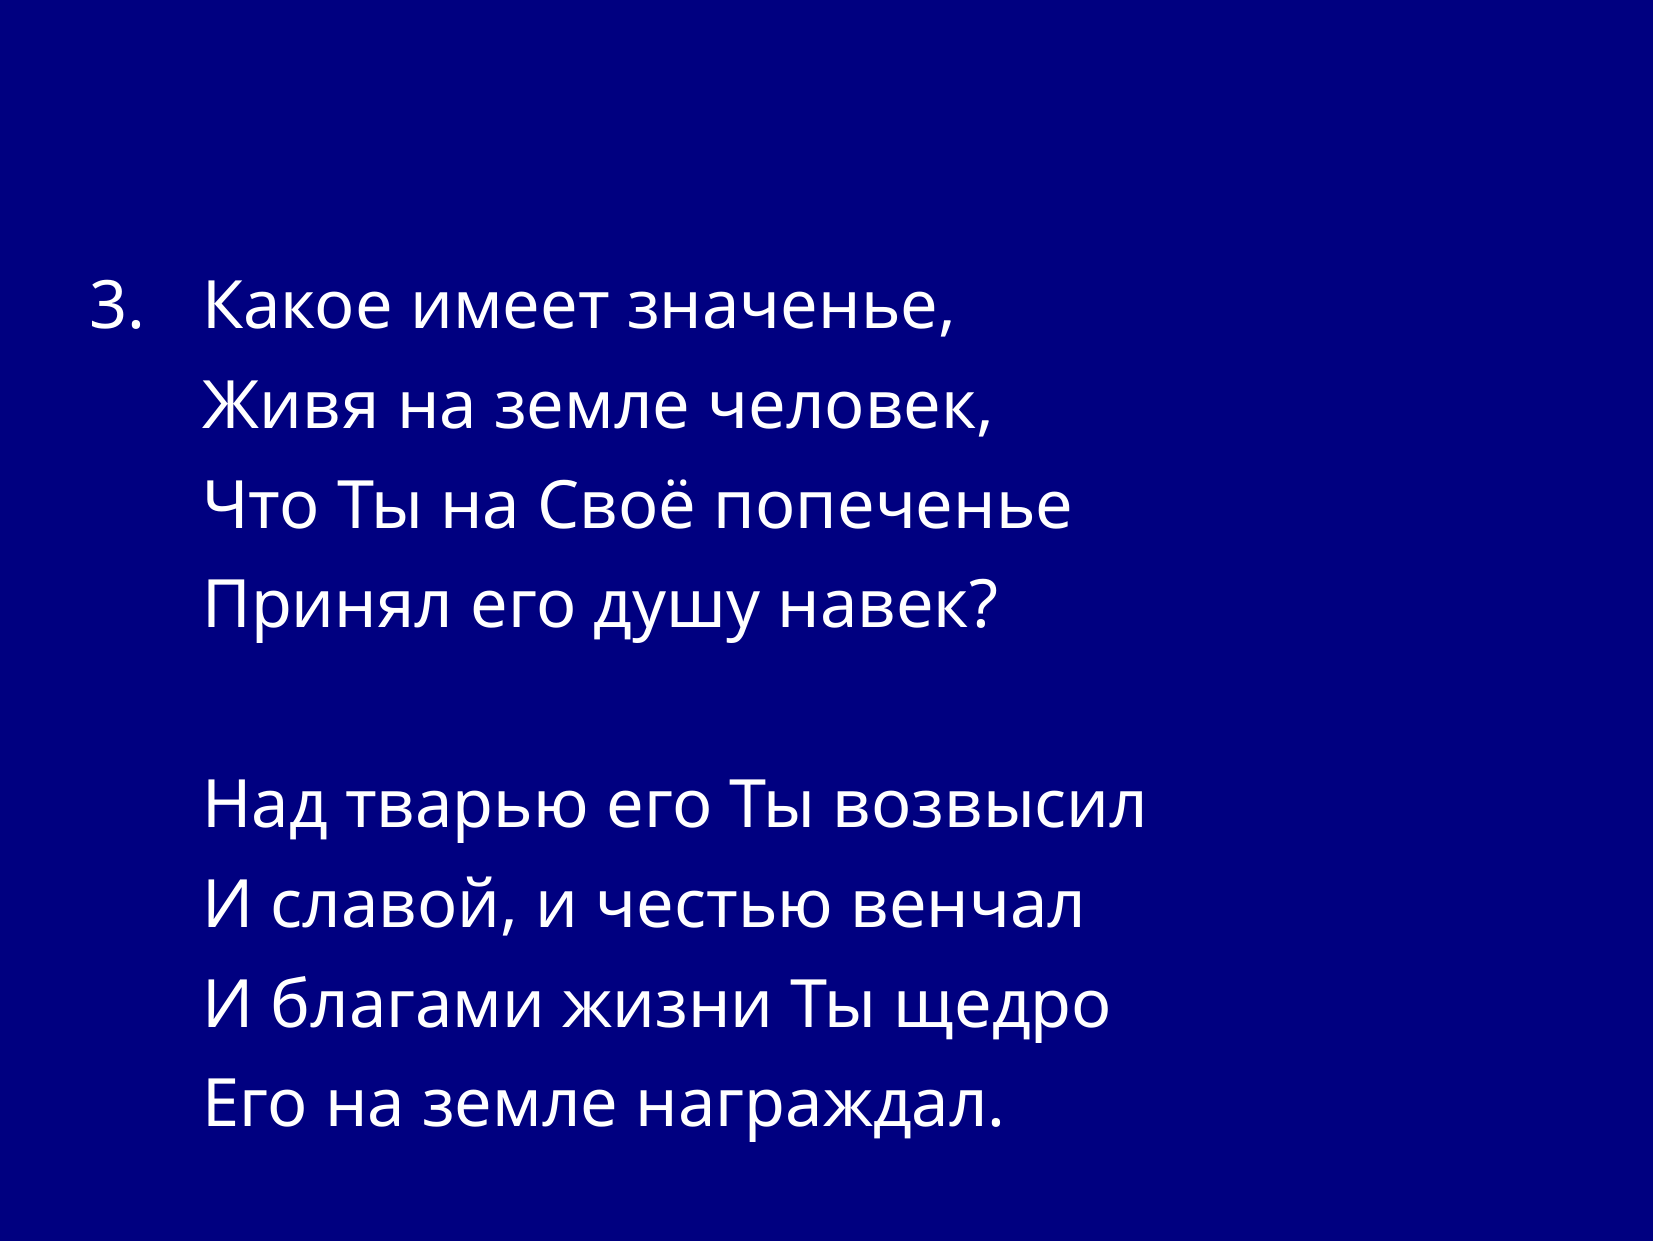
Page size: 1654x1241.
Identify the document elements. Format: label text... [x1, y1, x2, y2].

text_box 3. Какое имеет значенье, Живя на земле человек, Что Ты на Своё попеченье Принял его душу навек? Над тварью его Ты возвысил И славой, и честью венчал И благами жизни Ты щедро Его на земле награждал. [75, 150, 1576, 1163]
